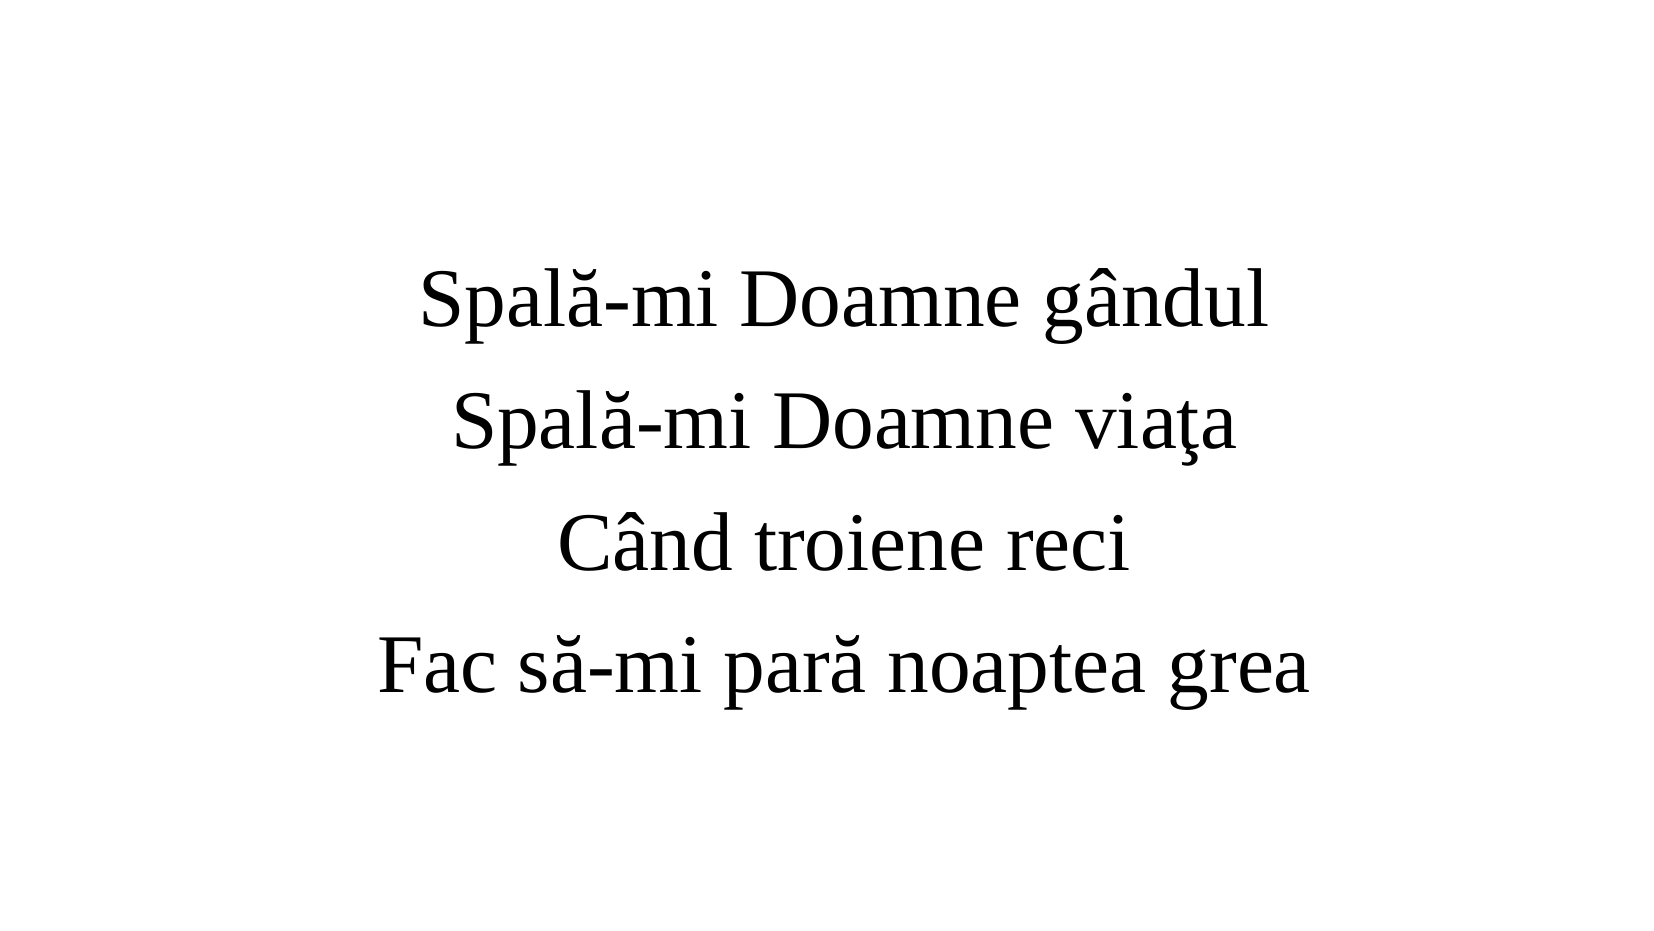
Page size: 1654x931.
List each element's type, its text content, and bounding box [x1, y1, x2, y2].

subtitle Spală-mi Doamne gândul Spală-mi Doamne viaţa Când troiene reci Fac să-mi pară noaptea grea [153, 242, 1536, 709]
